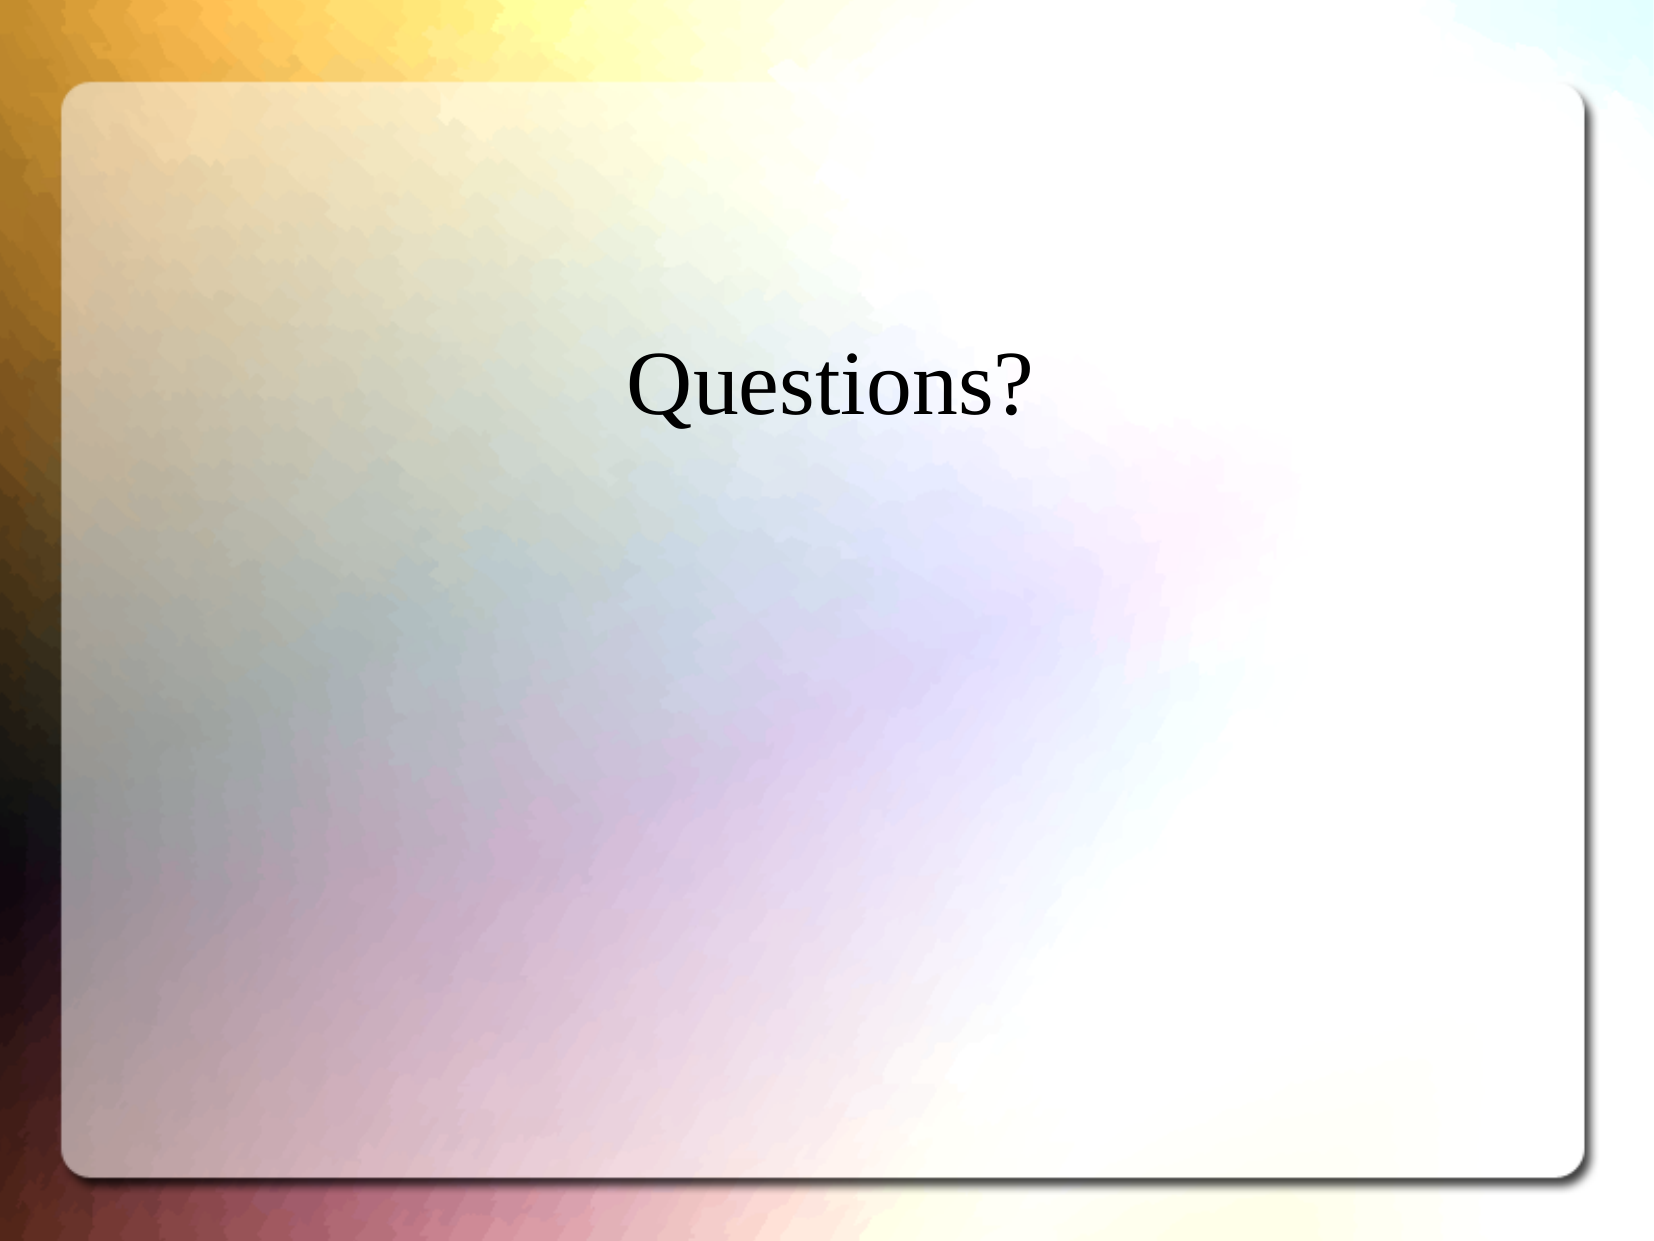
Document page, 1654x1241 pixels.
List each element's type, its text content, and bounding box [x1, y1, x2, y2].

picture [0, 0, 1654, 1241]
title Questions? [86, 280, 1576, 488]
